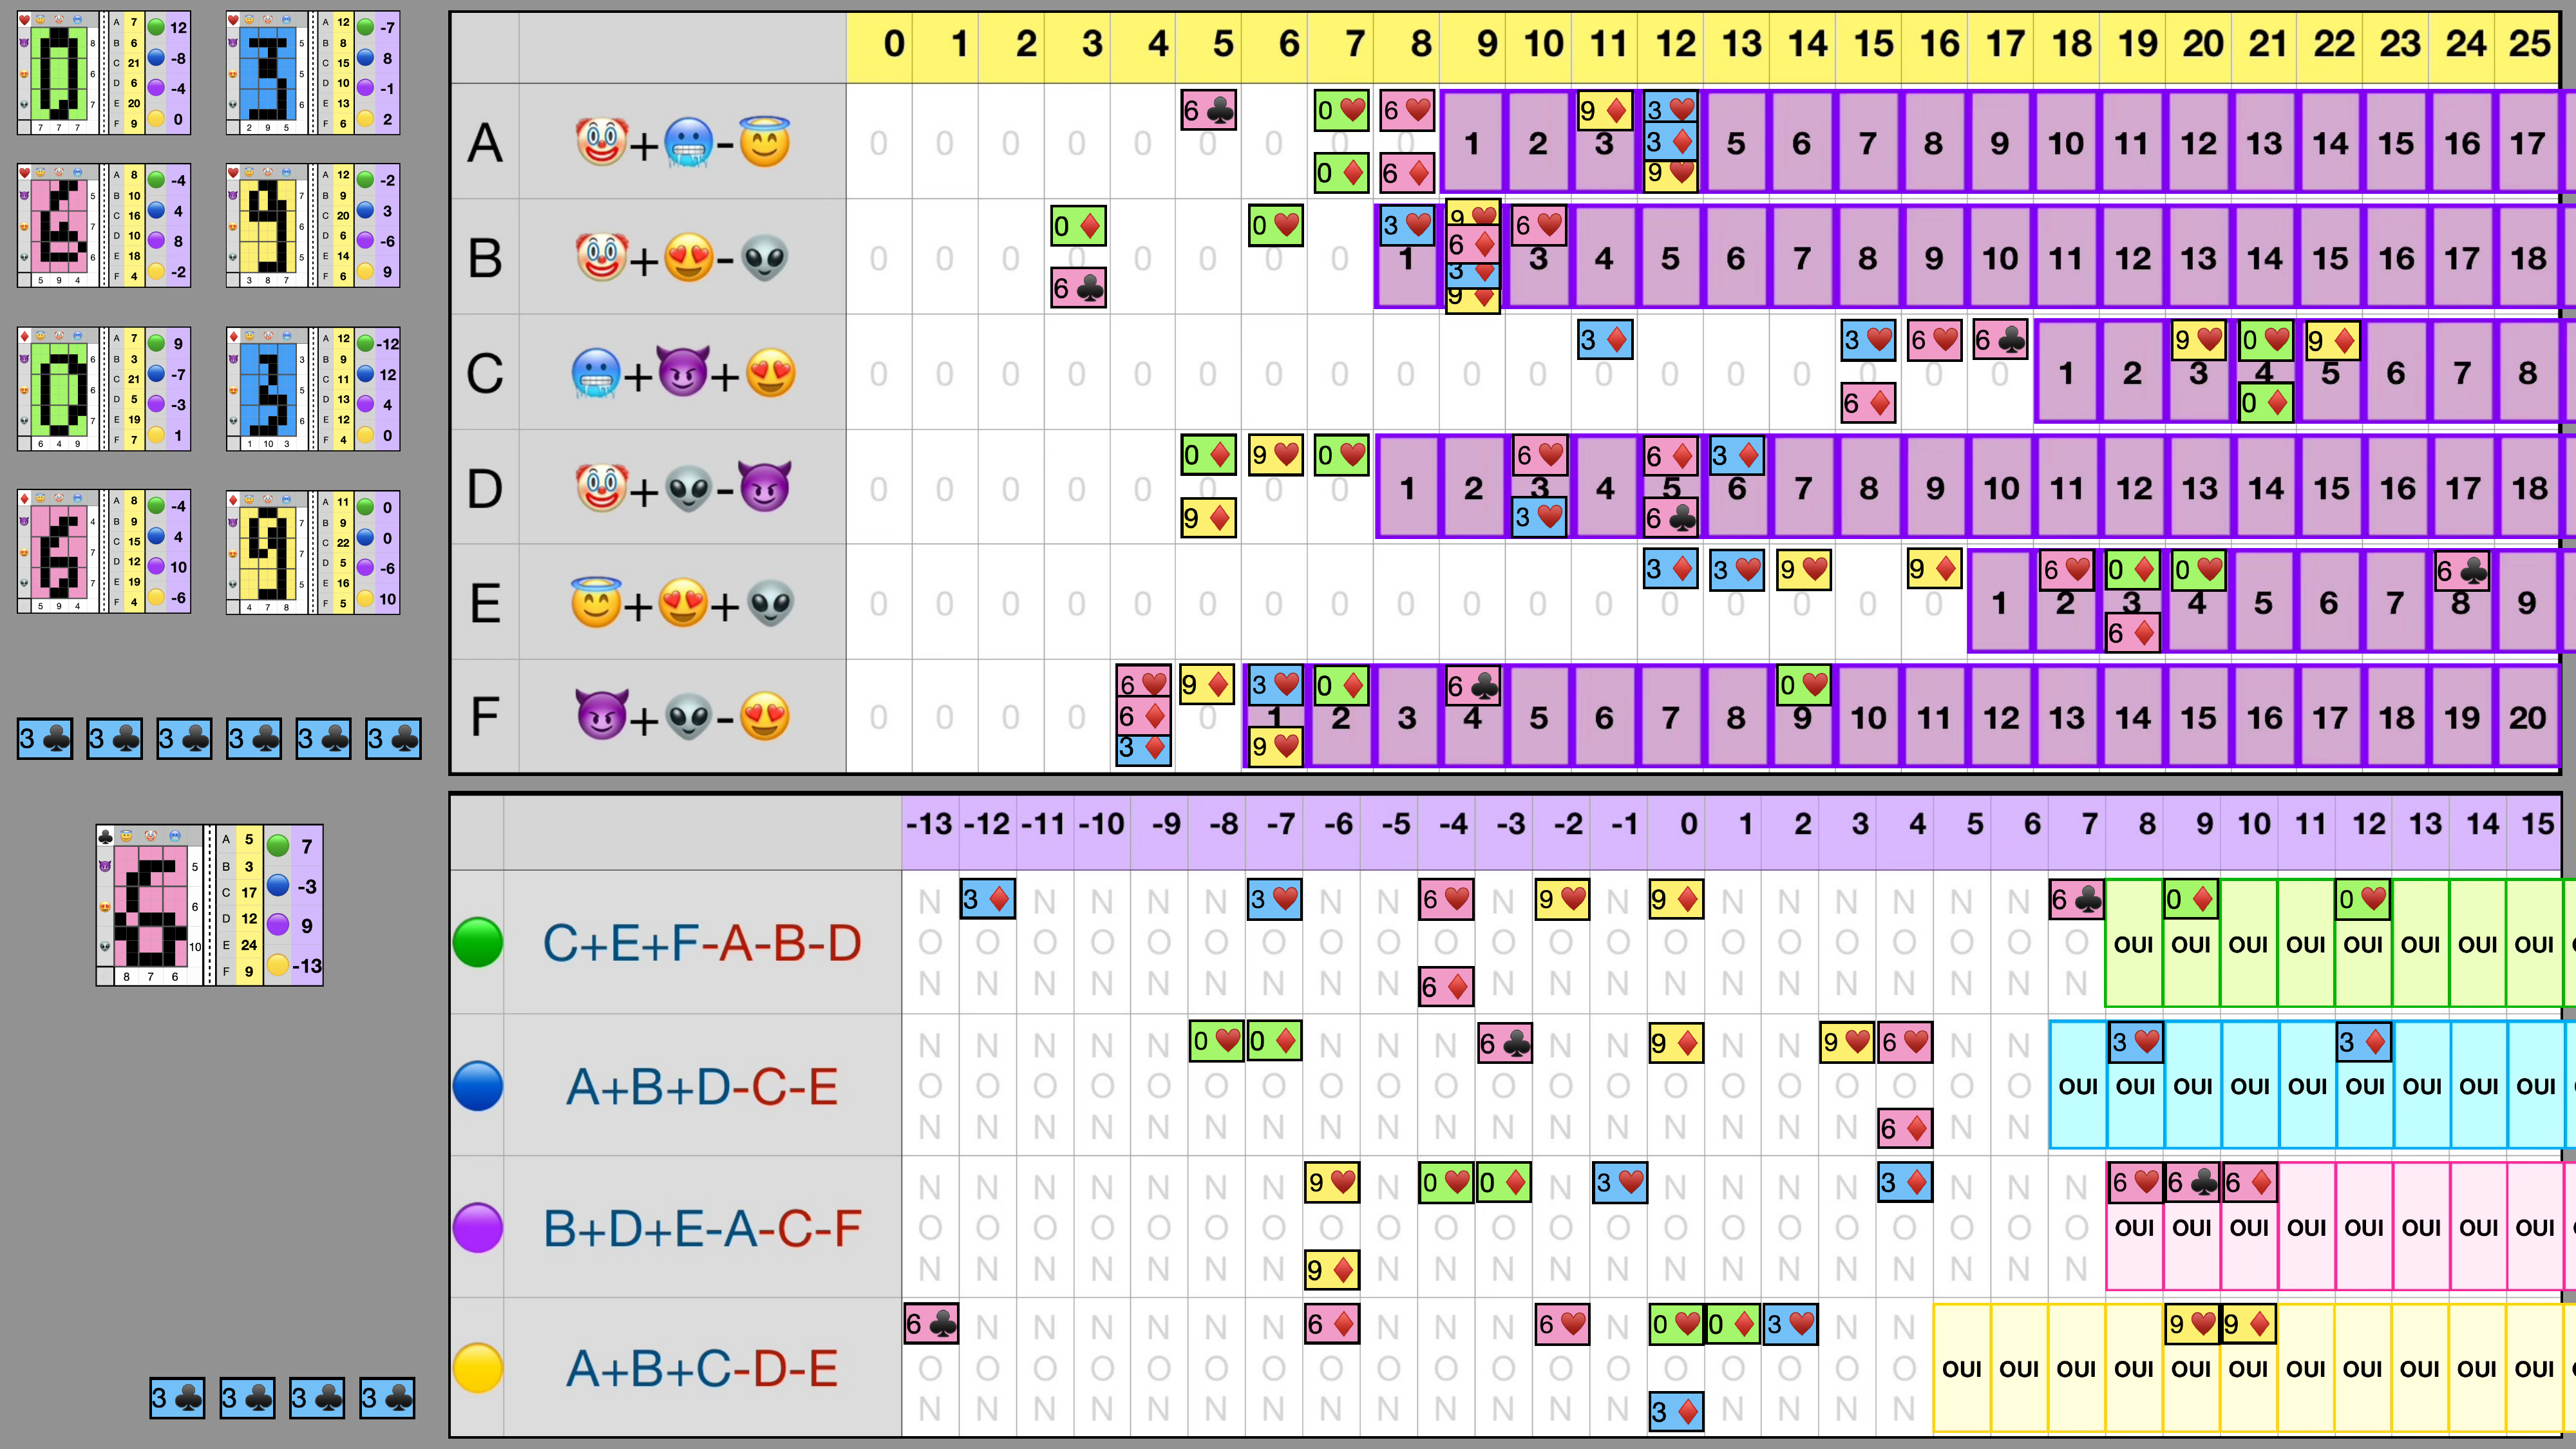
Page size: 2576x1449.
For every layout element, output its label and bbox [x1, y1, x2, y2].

text_box [17, 163, 191, 288]
text_box [88, 719, 142, 759]
text_box [296, 719, 351, 759]
text_box [449, 792, 2576, 1438]
text_box [95, 824, 324, 987]
text_box [366, 719, 421, 759]
text_box [449, 11, 2576, 775]
text_box [157, 719, 212, 759]
text_box [17, 489, 191, 614]
text_box [360, 1378, 415, 1418]
text_box [220, 1378, 274, 1418]
text_box [227, 719, 281, 759]
text_box [225, 10, 401, 135]
text_box [150, 1378, 205, 1418]
text_box [17, 327, 191, 451]
text_box [225, 163, 401, 288]
text_box [17, 10, 191, 135]
text_box [18, 719, 72, 759]
text_box [226, 327, 401, 451]
text_box [225, 490, 401, 615]
text_box [290, 1378, 345, 1418]
